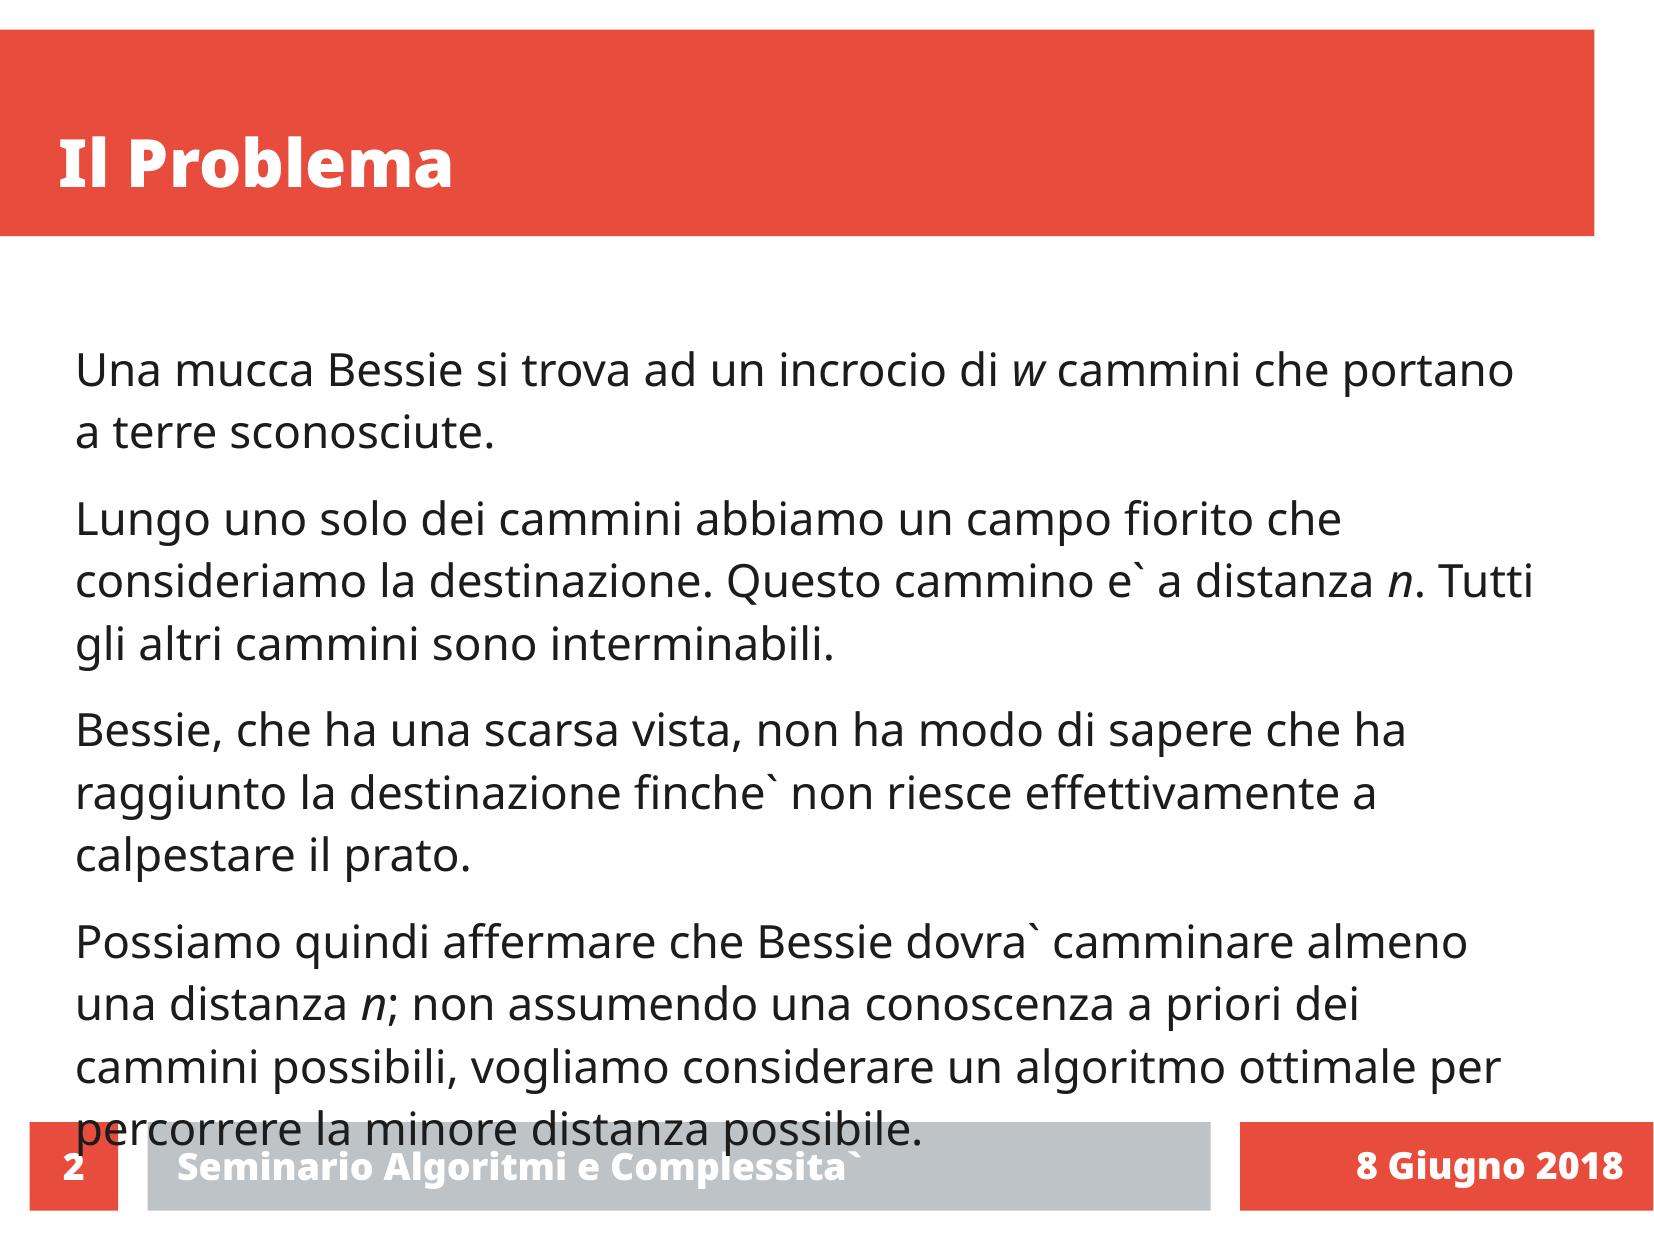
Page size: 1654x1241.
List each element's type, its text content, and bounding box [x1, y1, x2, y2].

title Il Problema [59, 59, 1595, 207]
text_box Una mucca Bessie si trova ad un incrocio di w cammini che portano a terre sconosciute. Lungo uno solo dei cammini abbiamo un campo fiorito che consideriamo la destinazione. Questo cammino e` a distanza n. Tutti gli altri cammini sono interminabili. Bessie, che ha una scarsa vista, non ha modo di sapere che ha raggiunto la destinazione finche` non riesce effettivamente a calpestare il prato. Possiamo quindi affermare che Bessie dovra` camminare almeno una distanza n; non assumendo una conoscenza a priori dei cammini possibili, vogliamo considerare un algoritmo ottimale per percorrere la minore distanza possibile. [60, 330, 1561, 1081]
